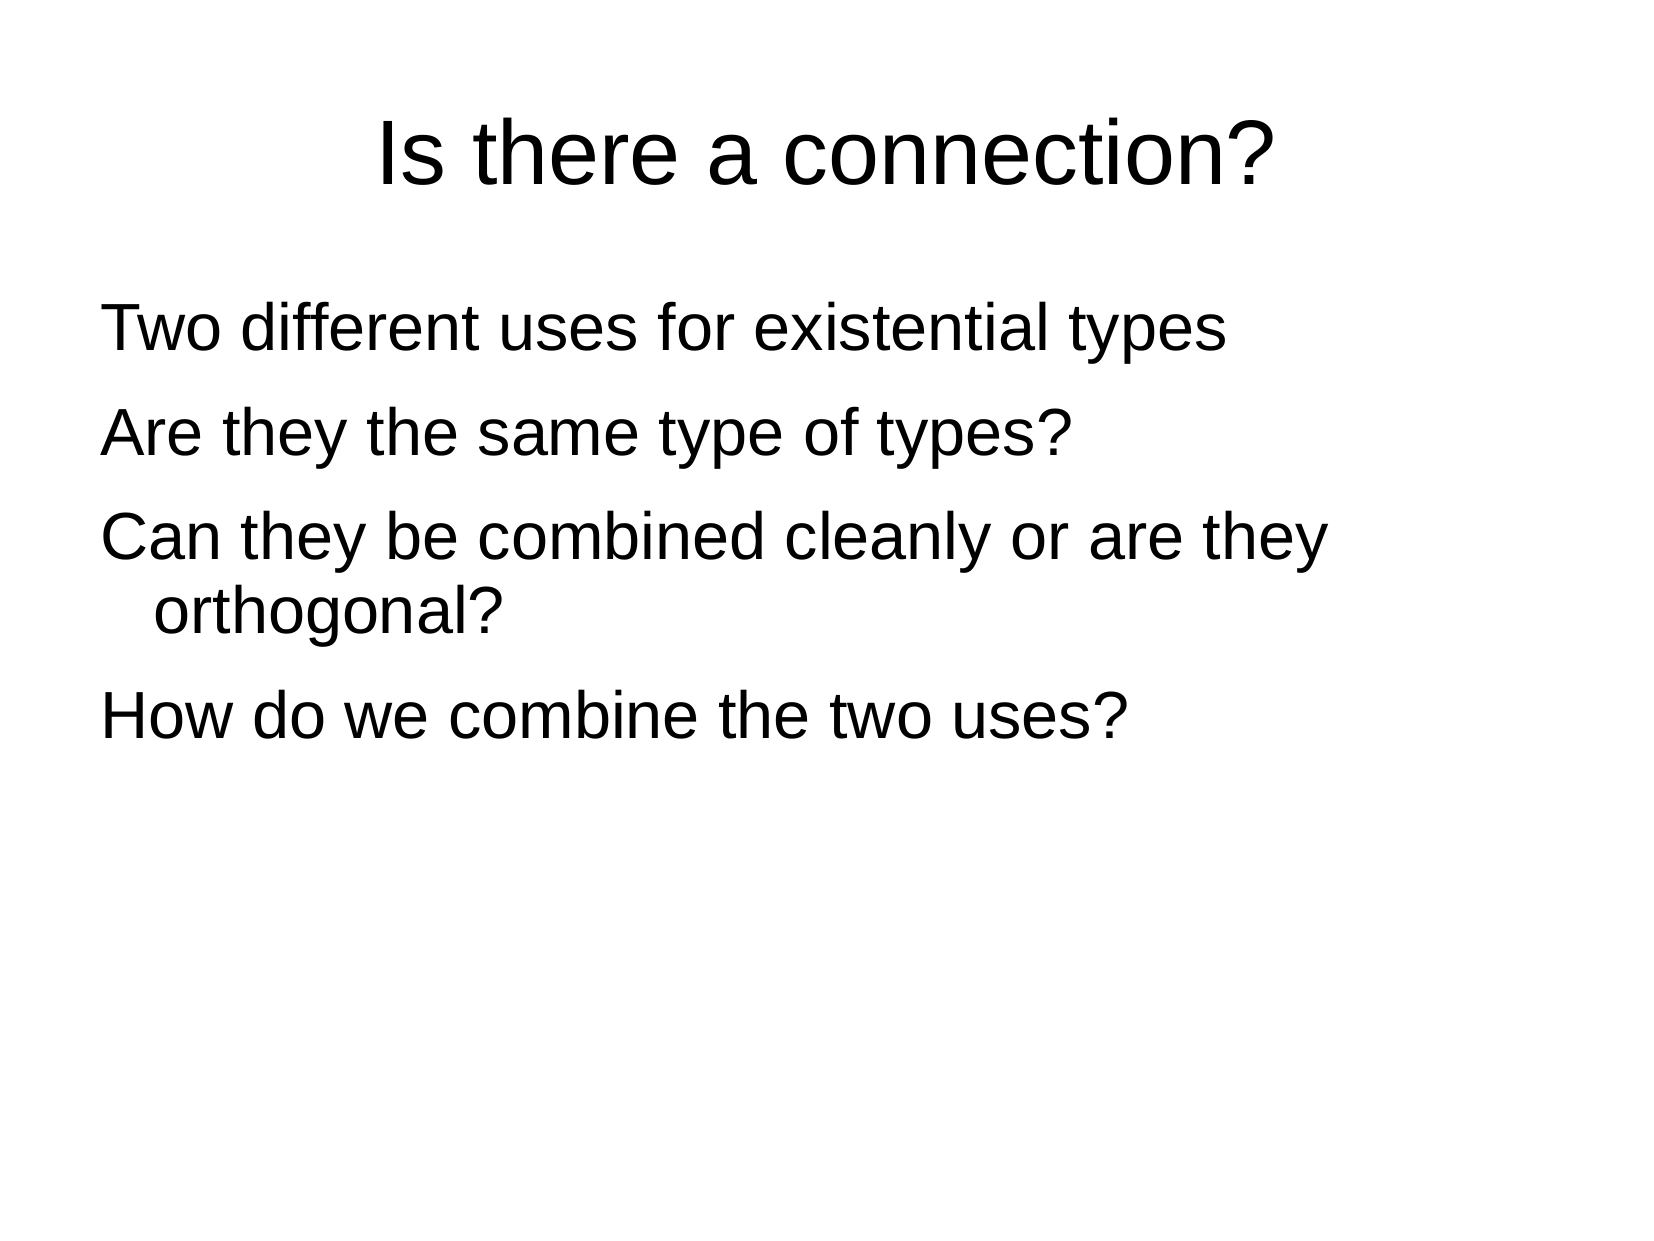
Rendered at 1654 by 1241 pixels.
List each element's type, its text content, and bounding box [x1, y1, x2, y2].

title Is there a connection? [82, 56, 1571, 250]
list Two different uses for existential types Are they the same type of types? Can they be combined cleanly or are they orthogonal? How do we combine the two uses? [82, 290, 1571, 1094]
